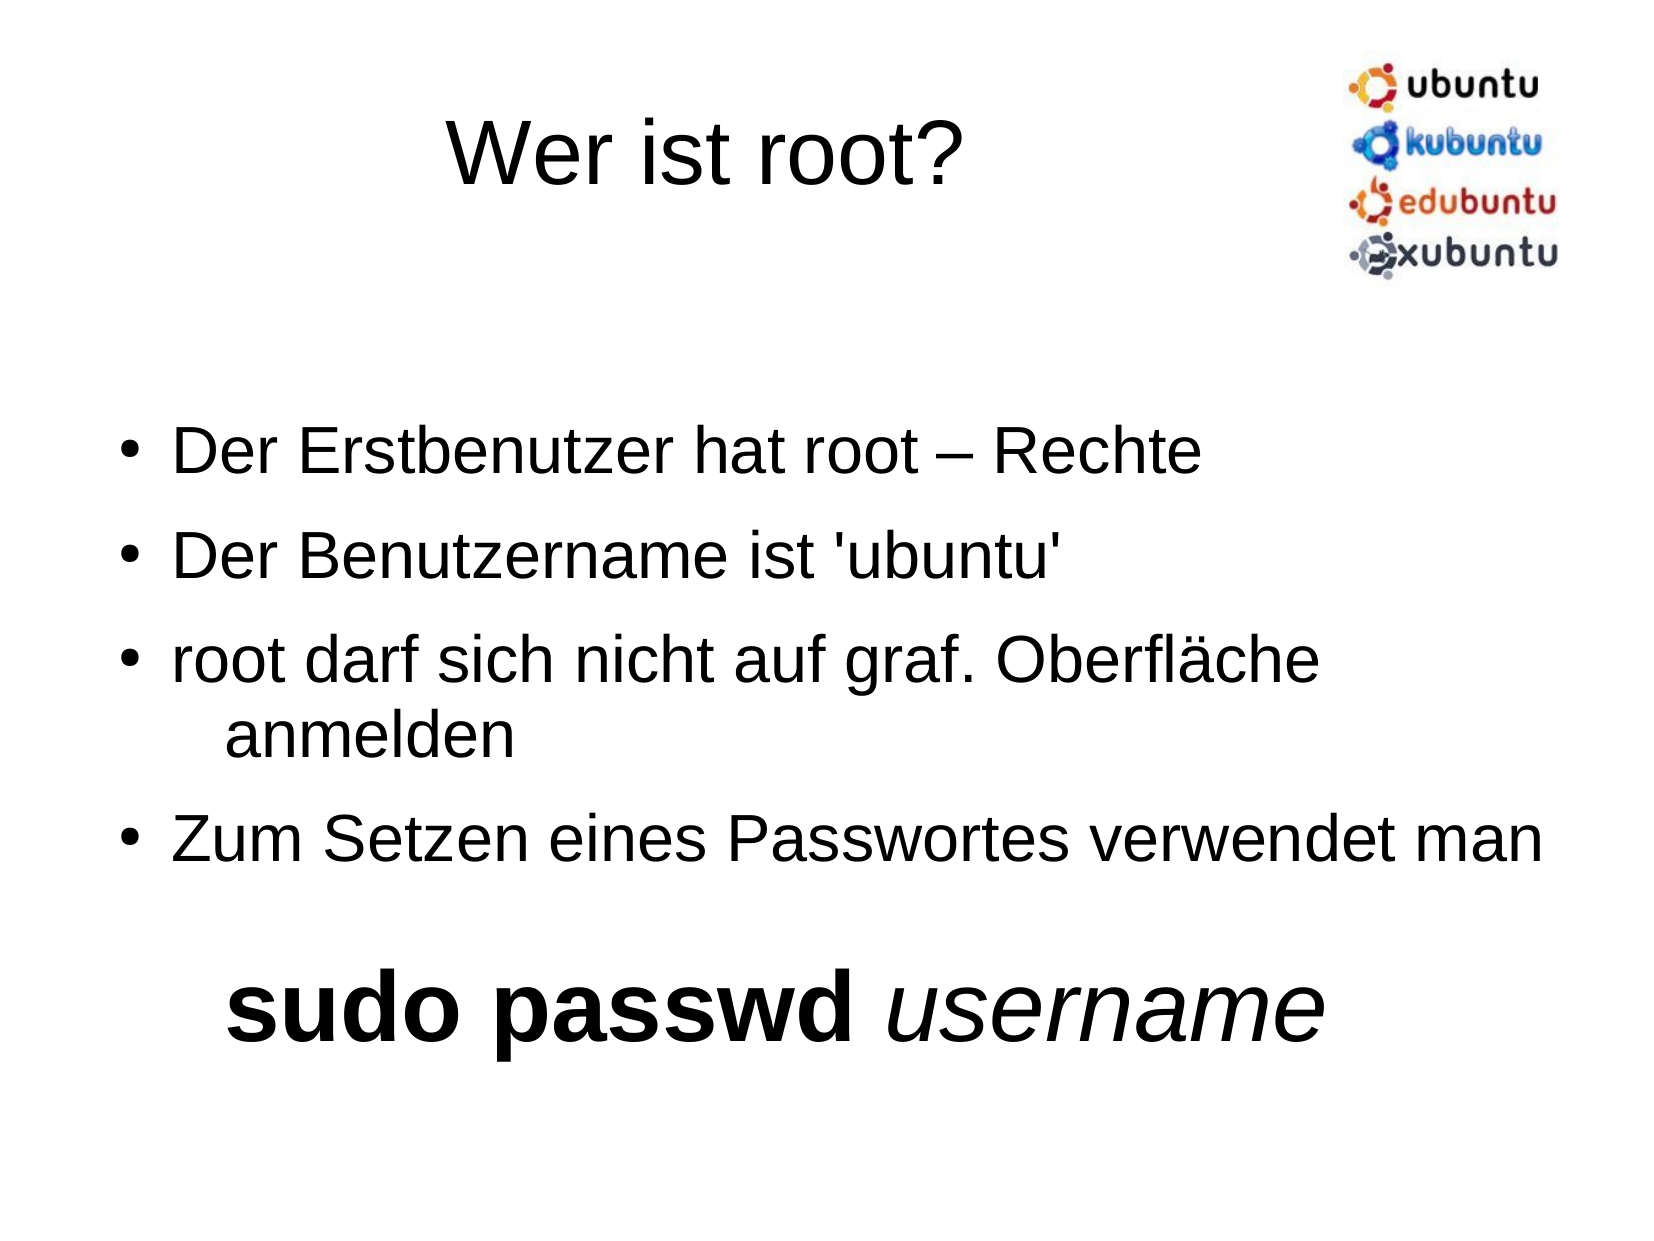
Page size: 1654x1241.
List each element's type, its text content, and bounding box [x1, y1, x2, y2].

picture [1343, 50, 1565, 296]
list Der Erstbenutzer hat root – Rechte Der Benutzername ist 'ubuntu' root darf sich nicht auf graf. Oberfläche anmelden Zum Setzen eines Passwortes verwendet man sudo passwd username [82, 413, 1571, 1182]
title Wer ist root? [82, 49, 1329, 257]
